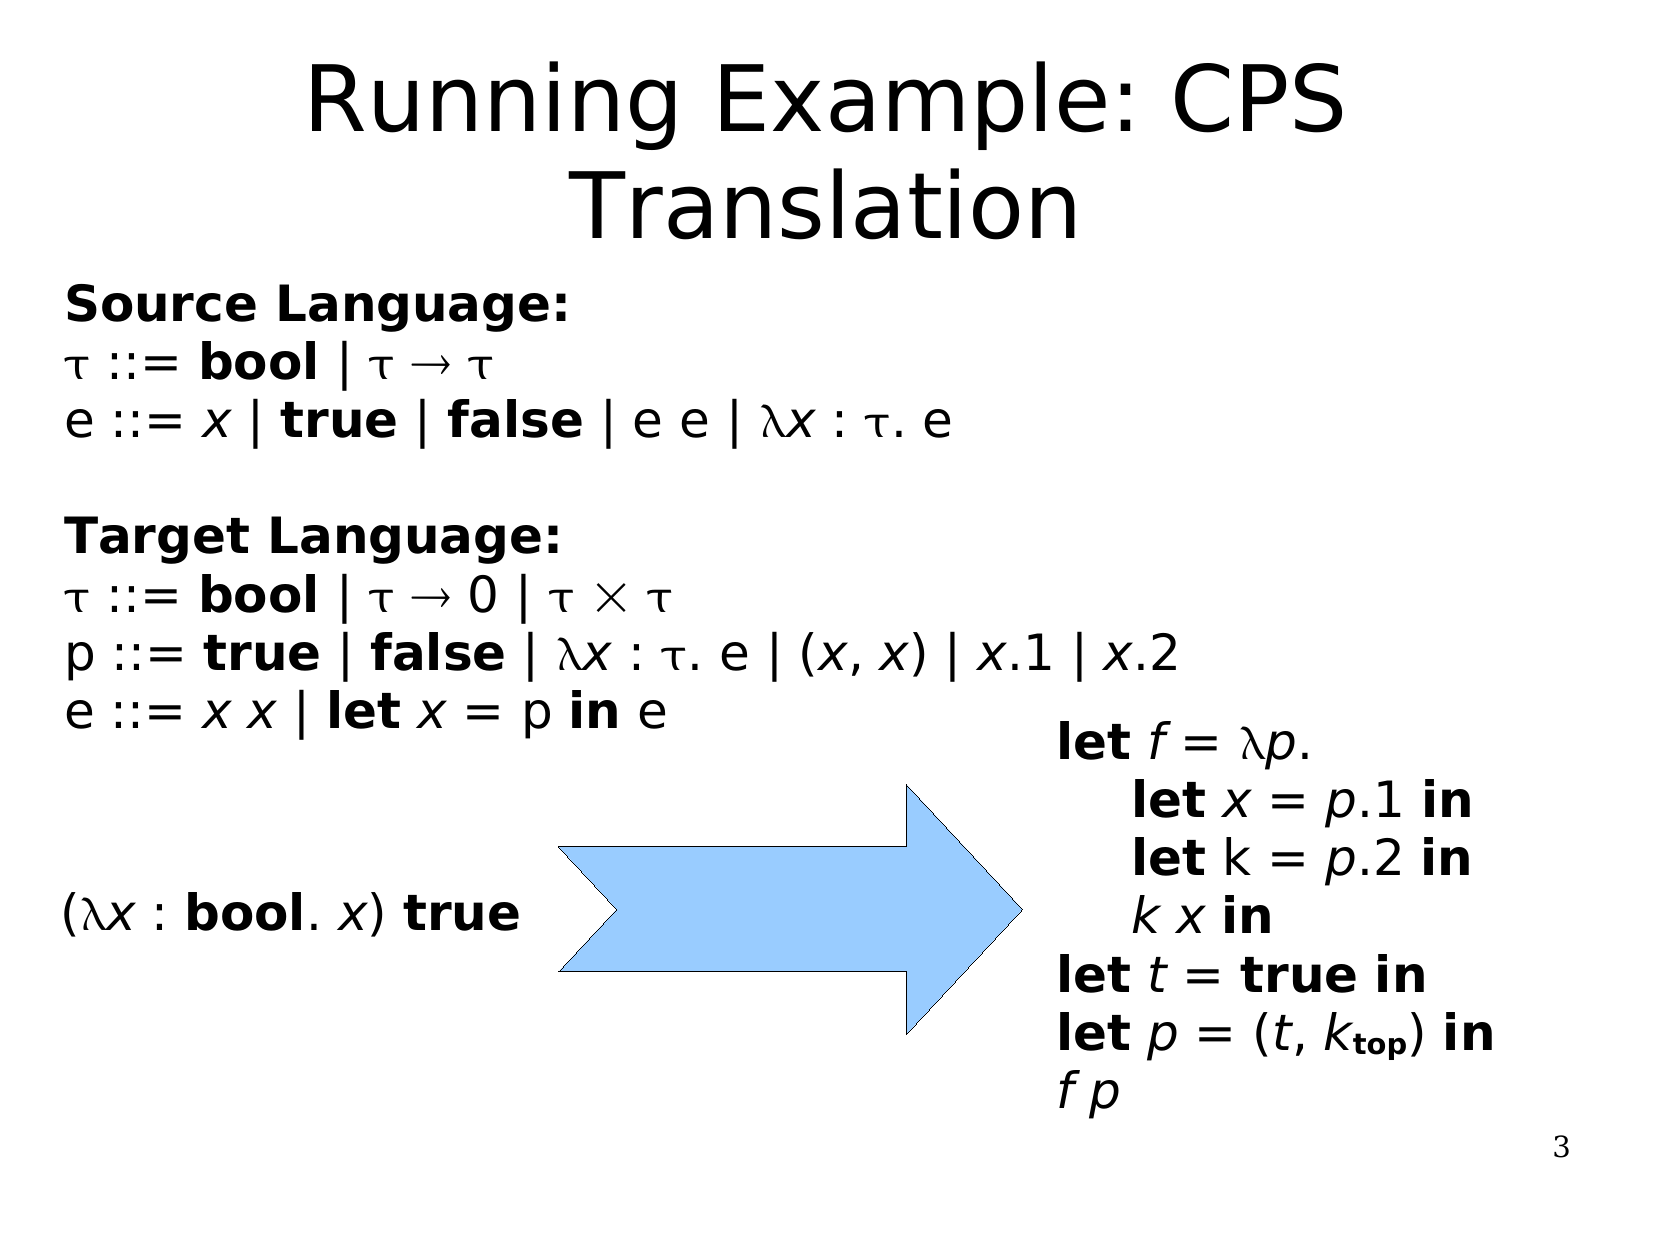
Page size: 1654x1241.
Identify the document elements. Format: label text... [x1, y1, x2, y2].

text_box [558, 784, 1023, 1035]
text_box Source Language:  ::= bool |    e ::= x | true | false | e e | x : . e Target Language:  ::= bool |   0 |  ×  p ::= true | false | x : . e | (x, x) | x.1 | x.2 e ::= x x | let x = p in e [49, 267, 1563, 748]
text_box let f = p. let x = p.1 in let k = p.2 in k x in let t = true in let p = (t, ktop) in f p [1041, 705, 1515, 1144]
text_box (x : bool. x) true [45, 876, 569, 950]
title Running Example: CPS Translation [82, 45, 1571, 261]
